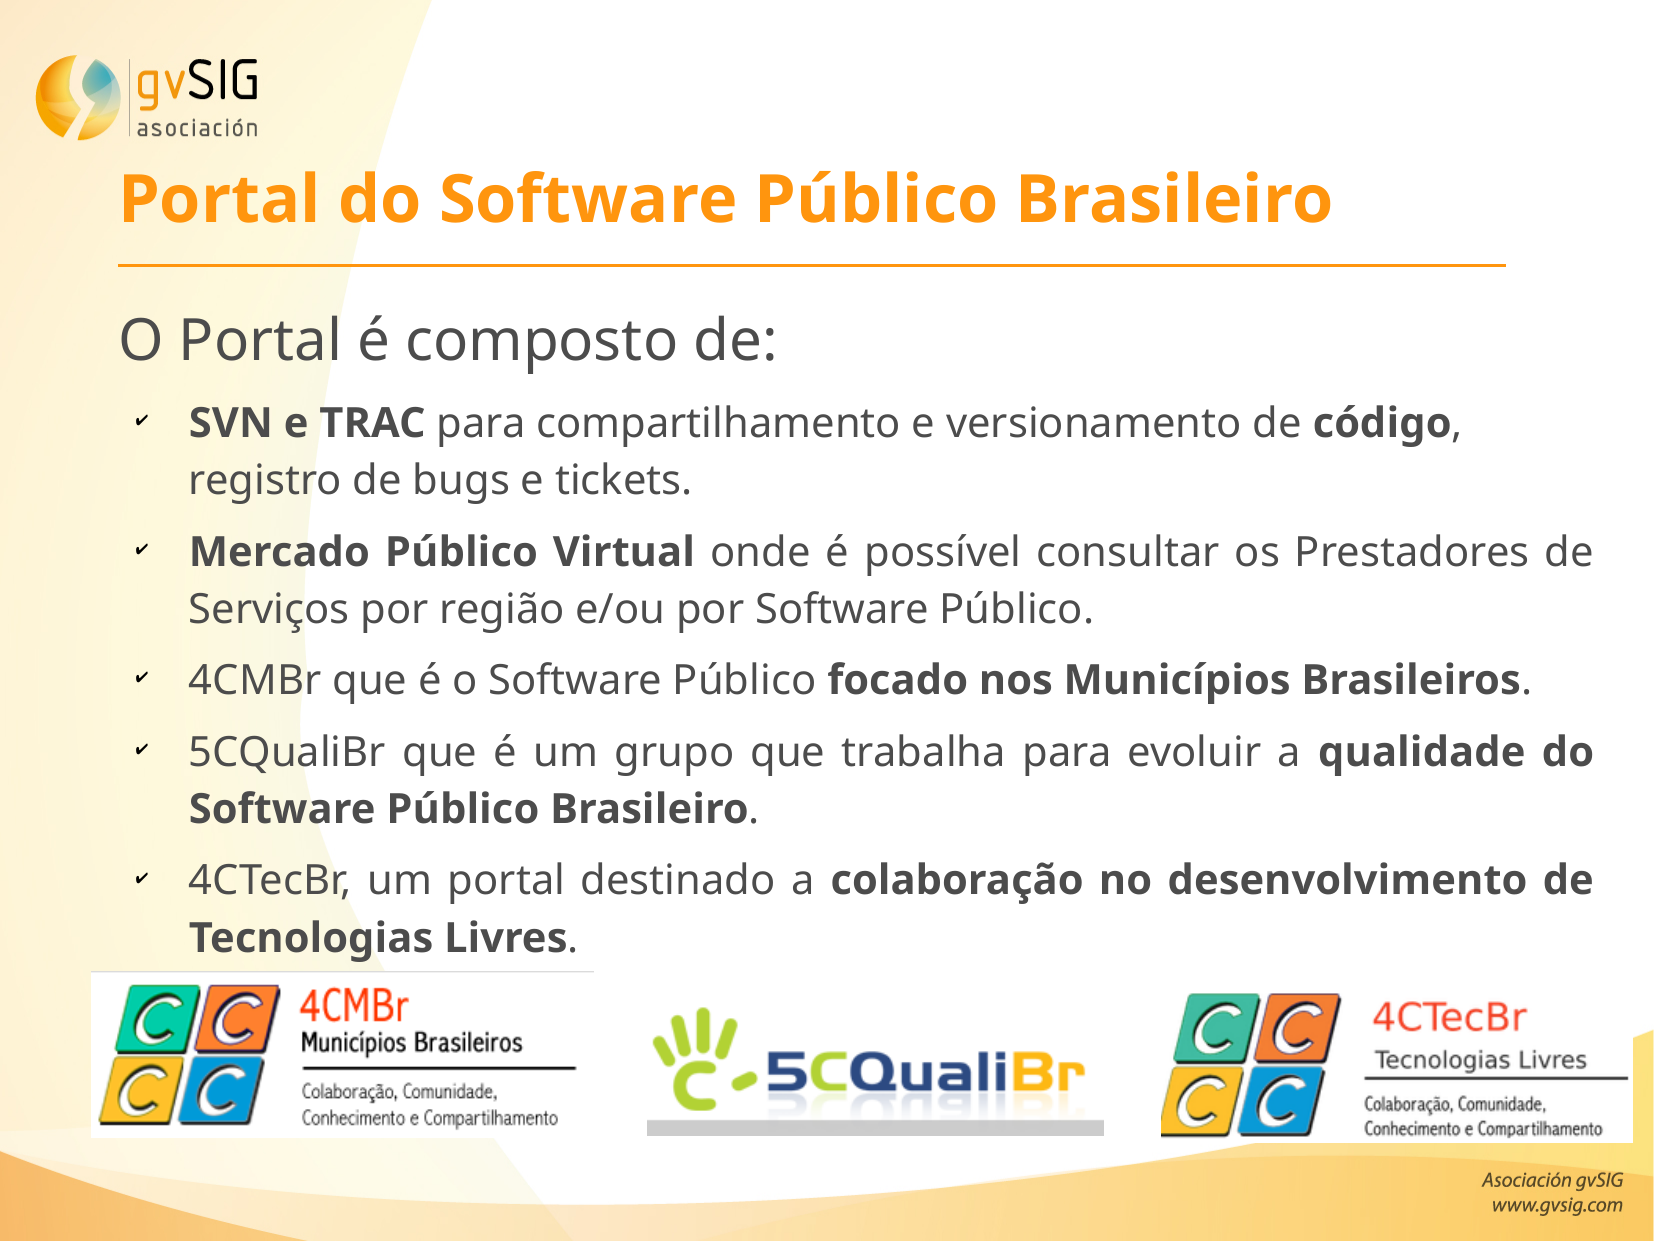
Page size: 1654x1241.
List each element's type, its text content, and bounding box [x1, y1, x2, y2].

picture [0, 0, 1654, 1241]
title Portal do Software Público Brasileiro [118, 147, 1607, 246]
list O Portal é composto de: SVN e TRAC para compartilhamento e versionamento de código, registro de bugs e tickets. Mercado Público Virtual onde é possível consultar os Prestadores de Serviços por região e/ou por Software Público. 4CMBr que é o Software Público focado nos Municípios Brasileiros. 5CQualiBr que é um grupo que trabalha para evoluir a qualidade do Software Público Brasileiro. 4CTecBr, um portal destinado a colaboração no desenvolvimento de Tecnologias Livres. [118, 298, 1595, 990]
